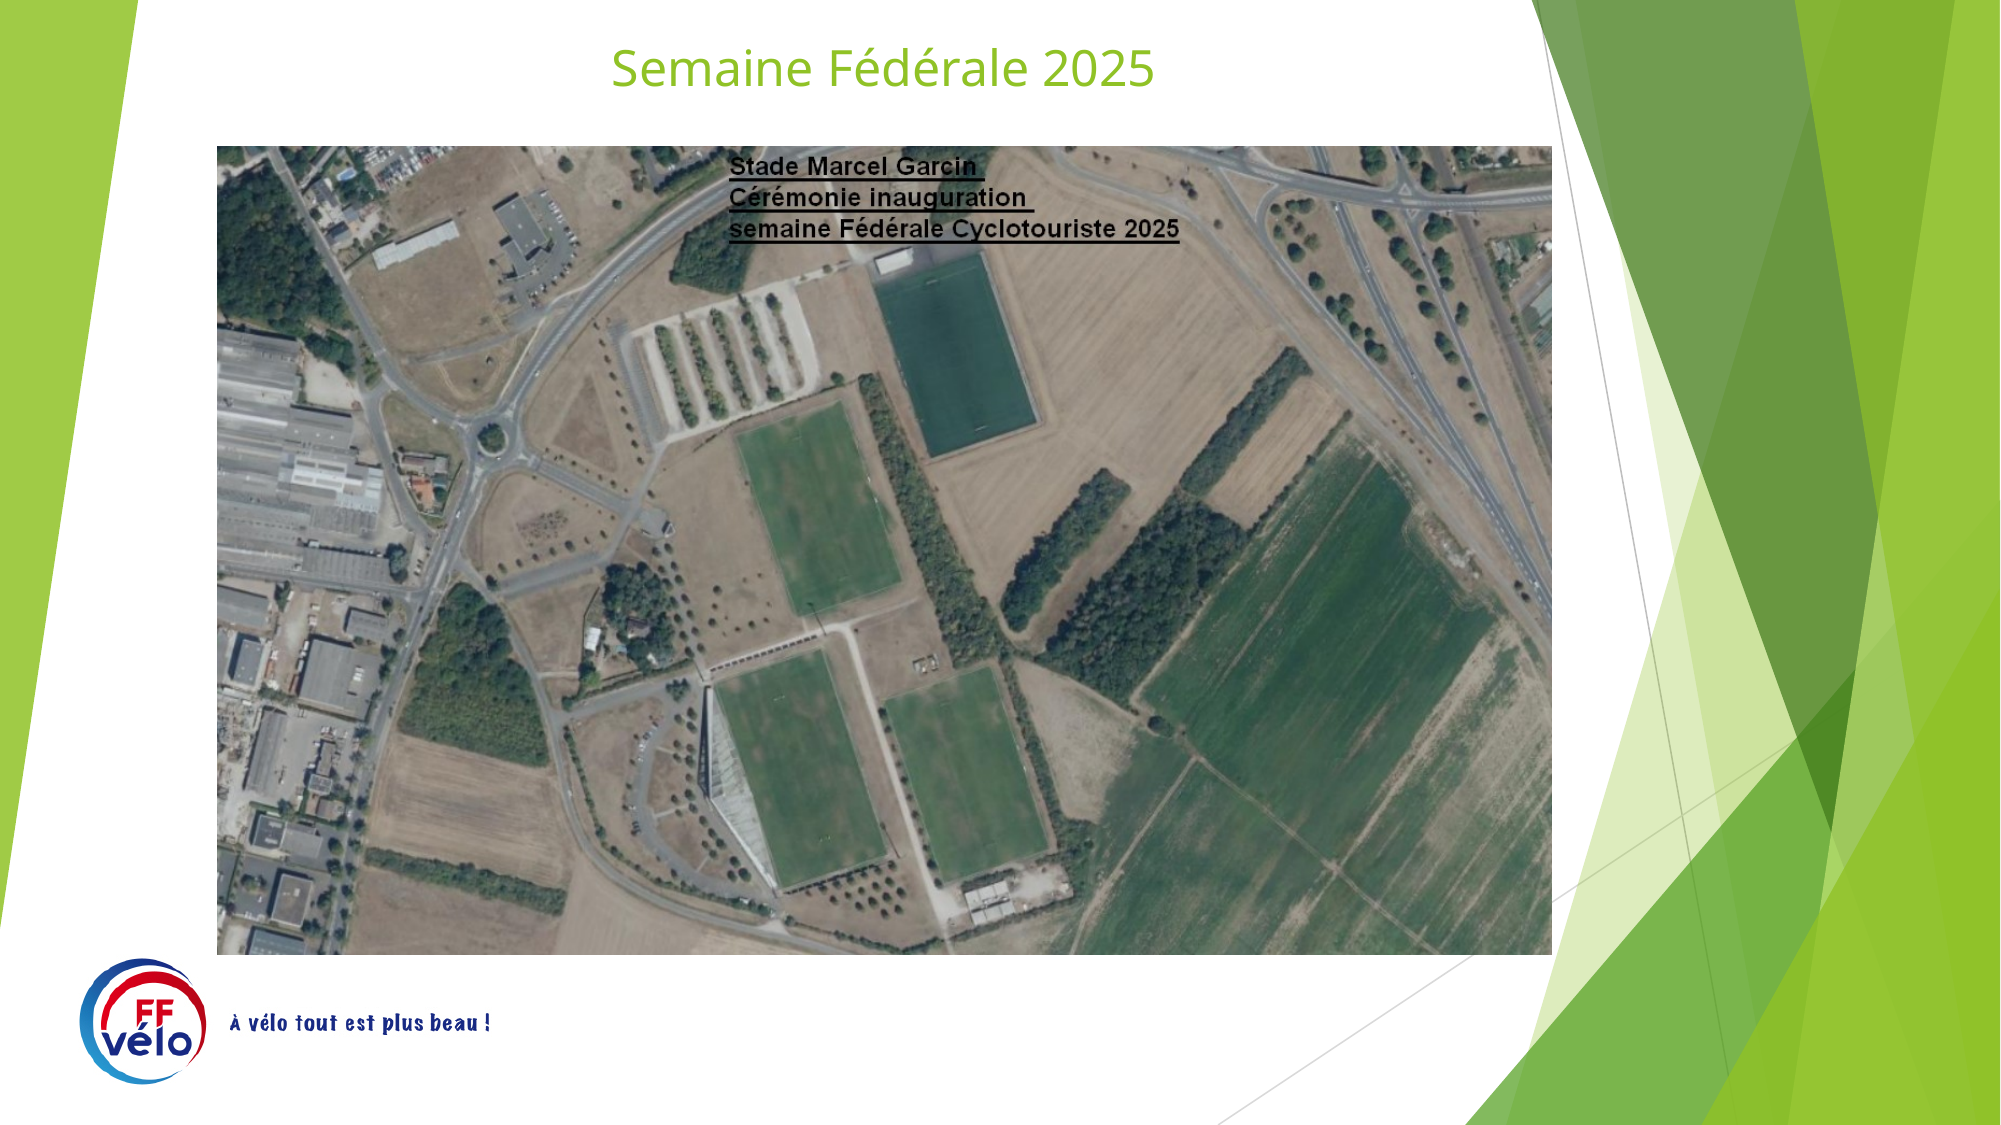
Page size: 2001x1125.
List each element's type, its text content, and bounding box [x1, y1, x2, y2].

picture [78, 146, 1552, 1088]
title Semaine Fédérale 2025 [247, 15, 1522, 105]
